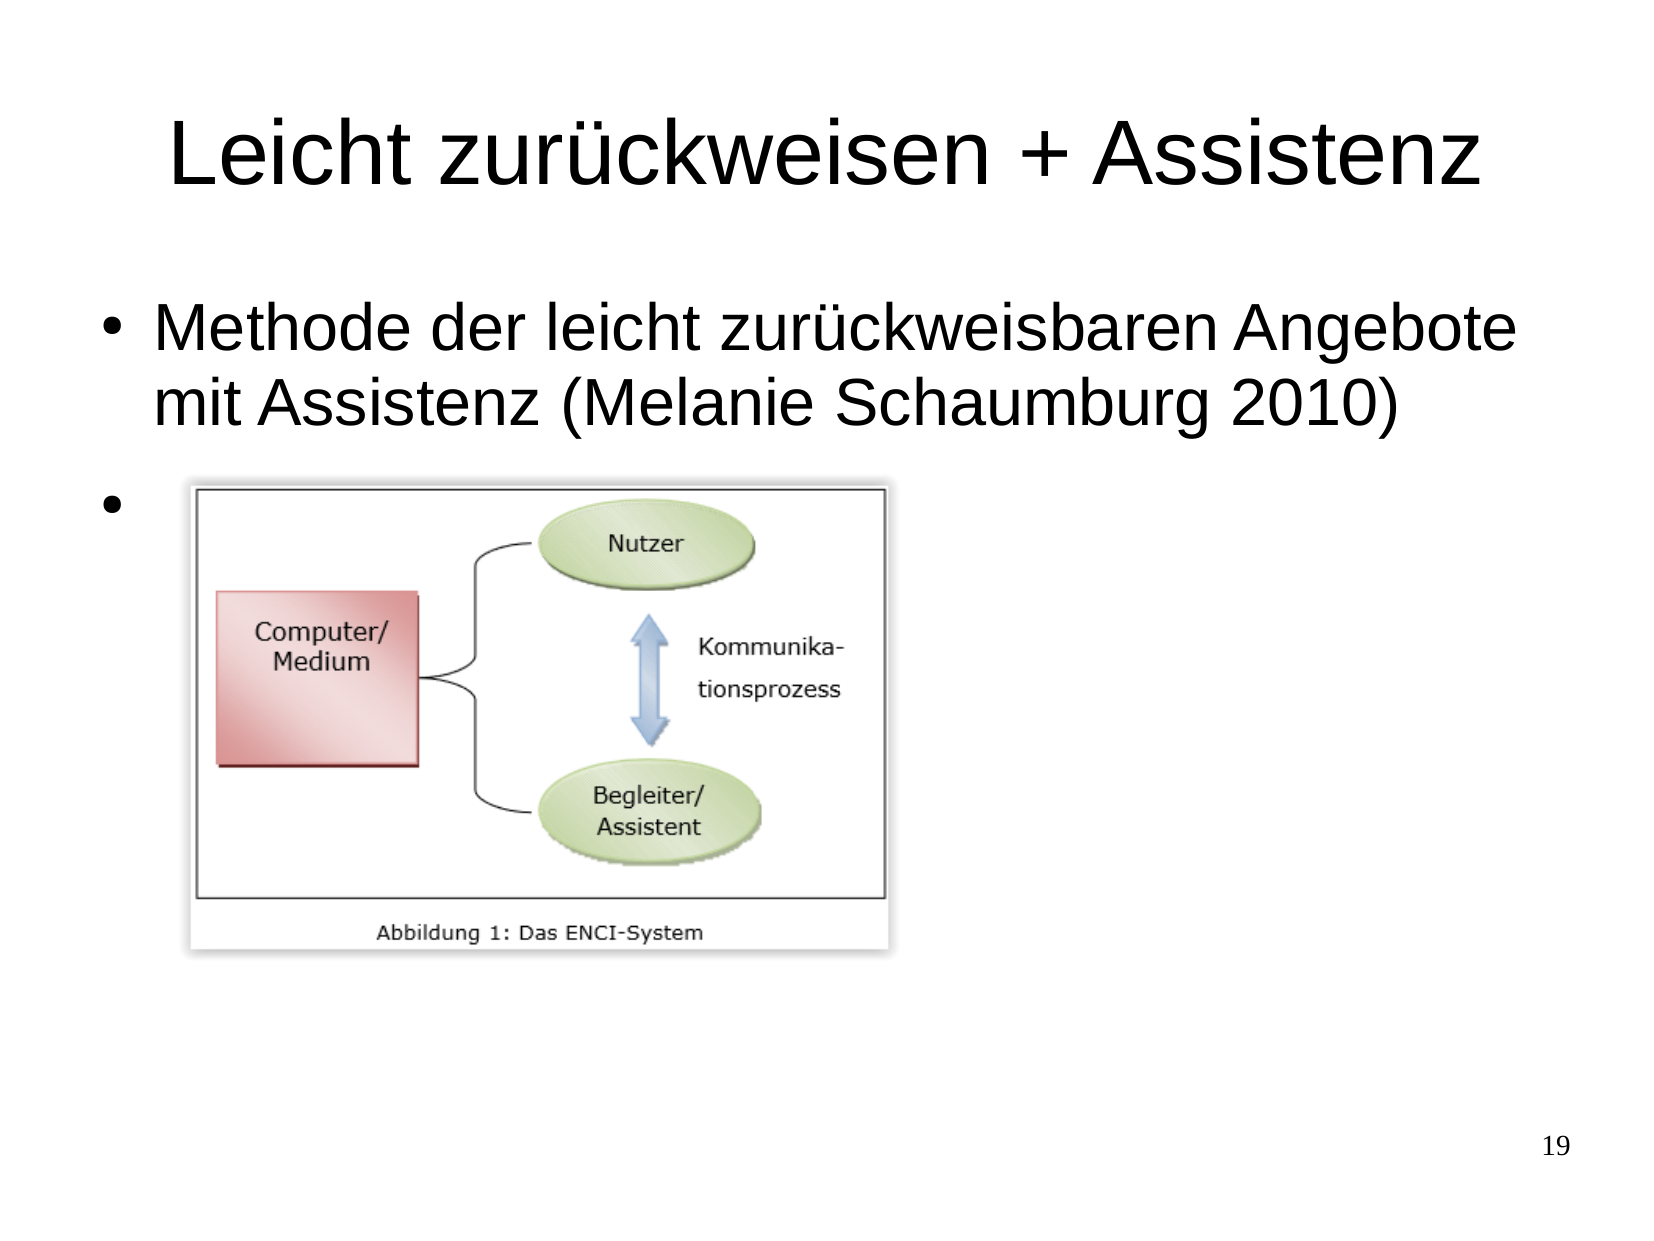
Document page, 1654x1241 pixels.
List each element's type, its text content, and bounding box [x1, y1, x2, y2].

list Methode der leicht zurückweisbaren Angebote mit Assistenz (Melanie Schaumburg 2010) [82, 290, 1571, 1010]
picture [177, 472, 901, 962]
title Leicht zurückweisen + Assistenz [82, 49, 1571, 257]
